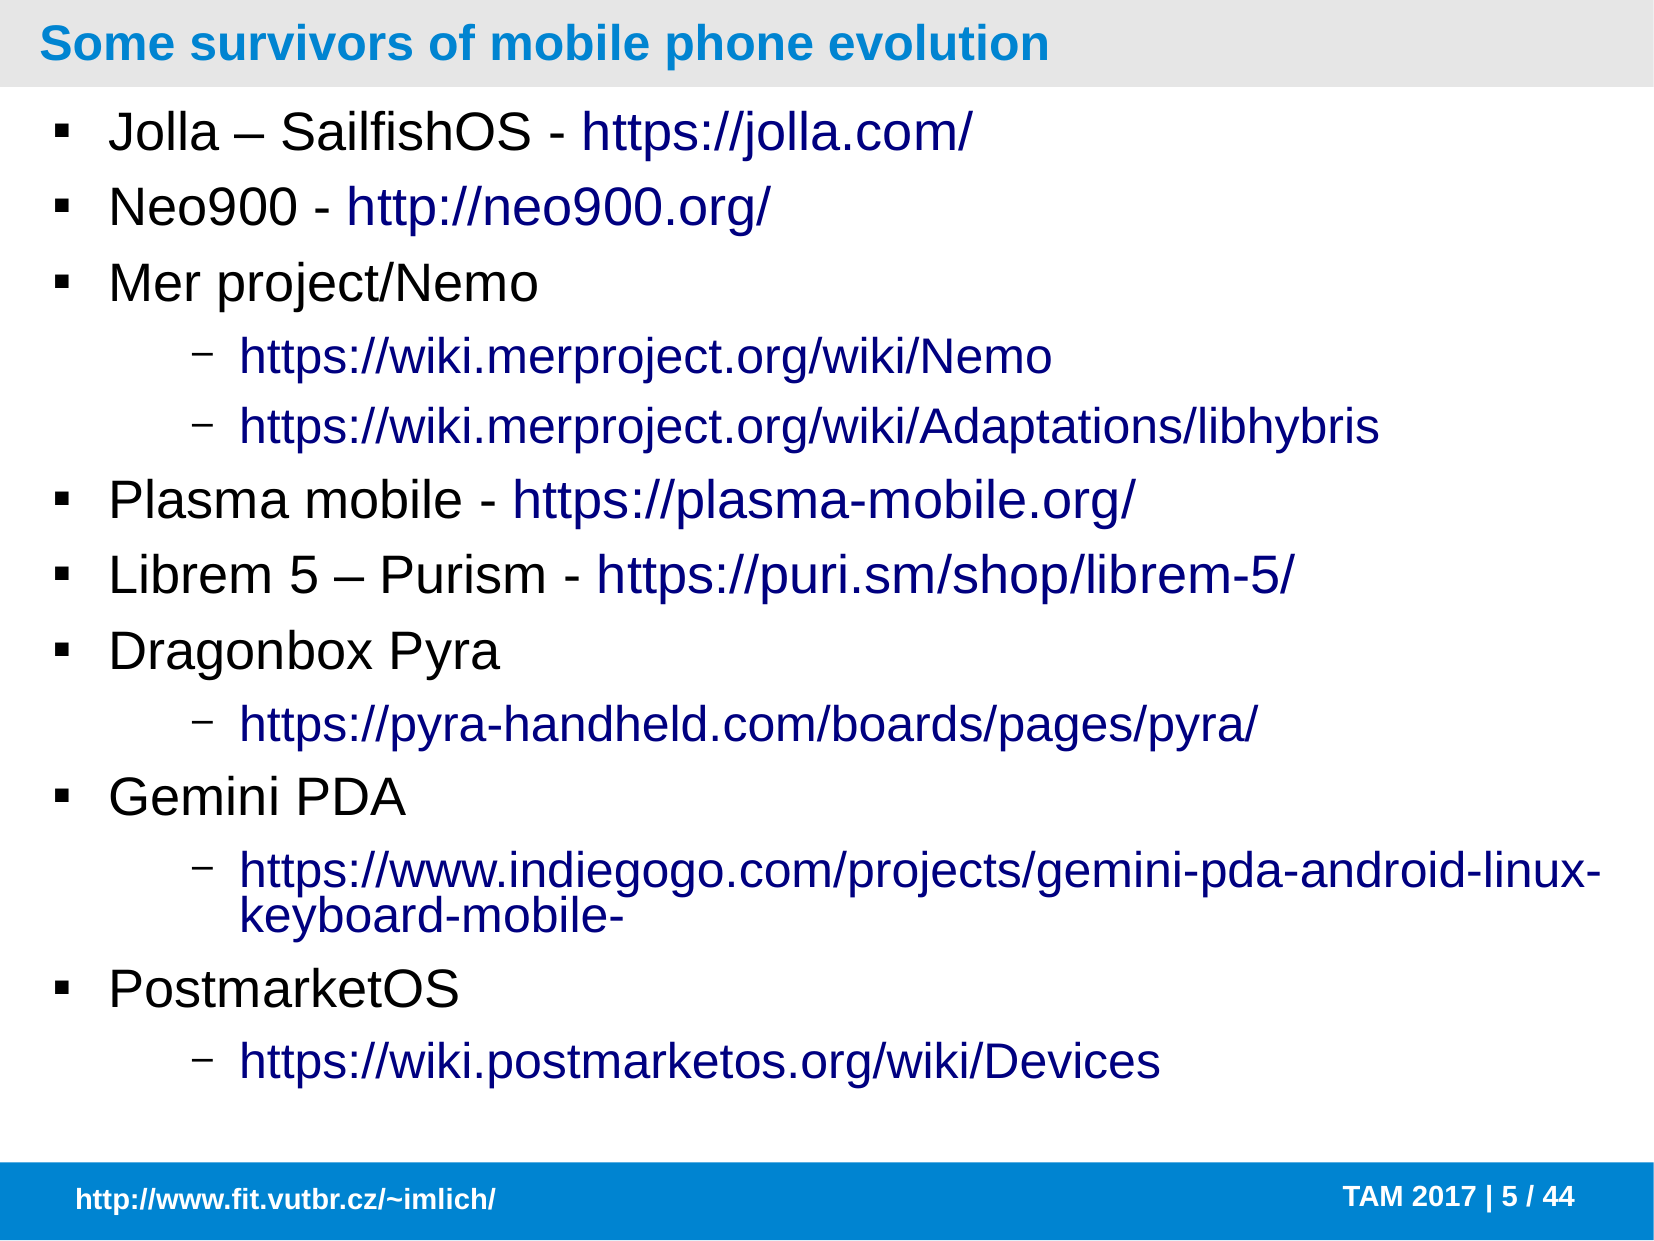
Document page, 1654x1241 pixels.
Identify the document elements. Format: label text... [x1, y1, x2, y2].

list Jolla – SailfishOS - https://jolla.com/ Neo900 - http://neo900.org/ Mer project/Nemo https://wiki.merproject.org/wiki/Nemo https://wiki.merproject.org/wiki/Adaptations/libhybris Plasma mobile - https://plasma-mobile.org/ Librem 5 – Purism - https://puri.sm/shop/librem-5/ Dragonbox Pyra https://pyra-handheld.com/boards/pages/pyra/ Gemini PDA https://www.indiegogo.com/projects/gemini-pda-android-linux-keyboard-mobile- PostmarketOS https://wiki.postmarketos.org/wiki/Devices [37, 101, 1613, 925]
title Some survivors of mobile phone evolution [39, 5, 1615, 81]
